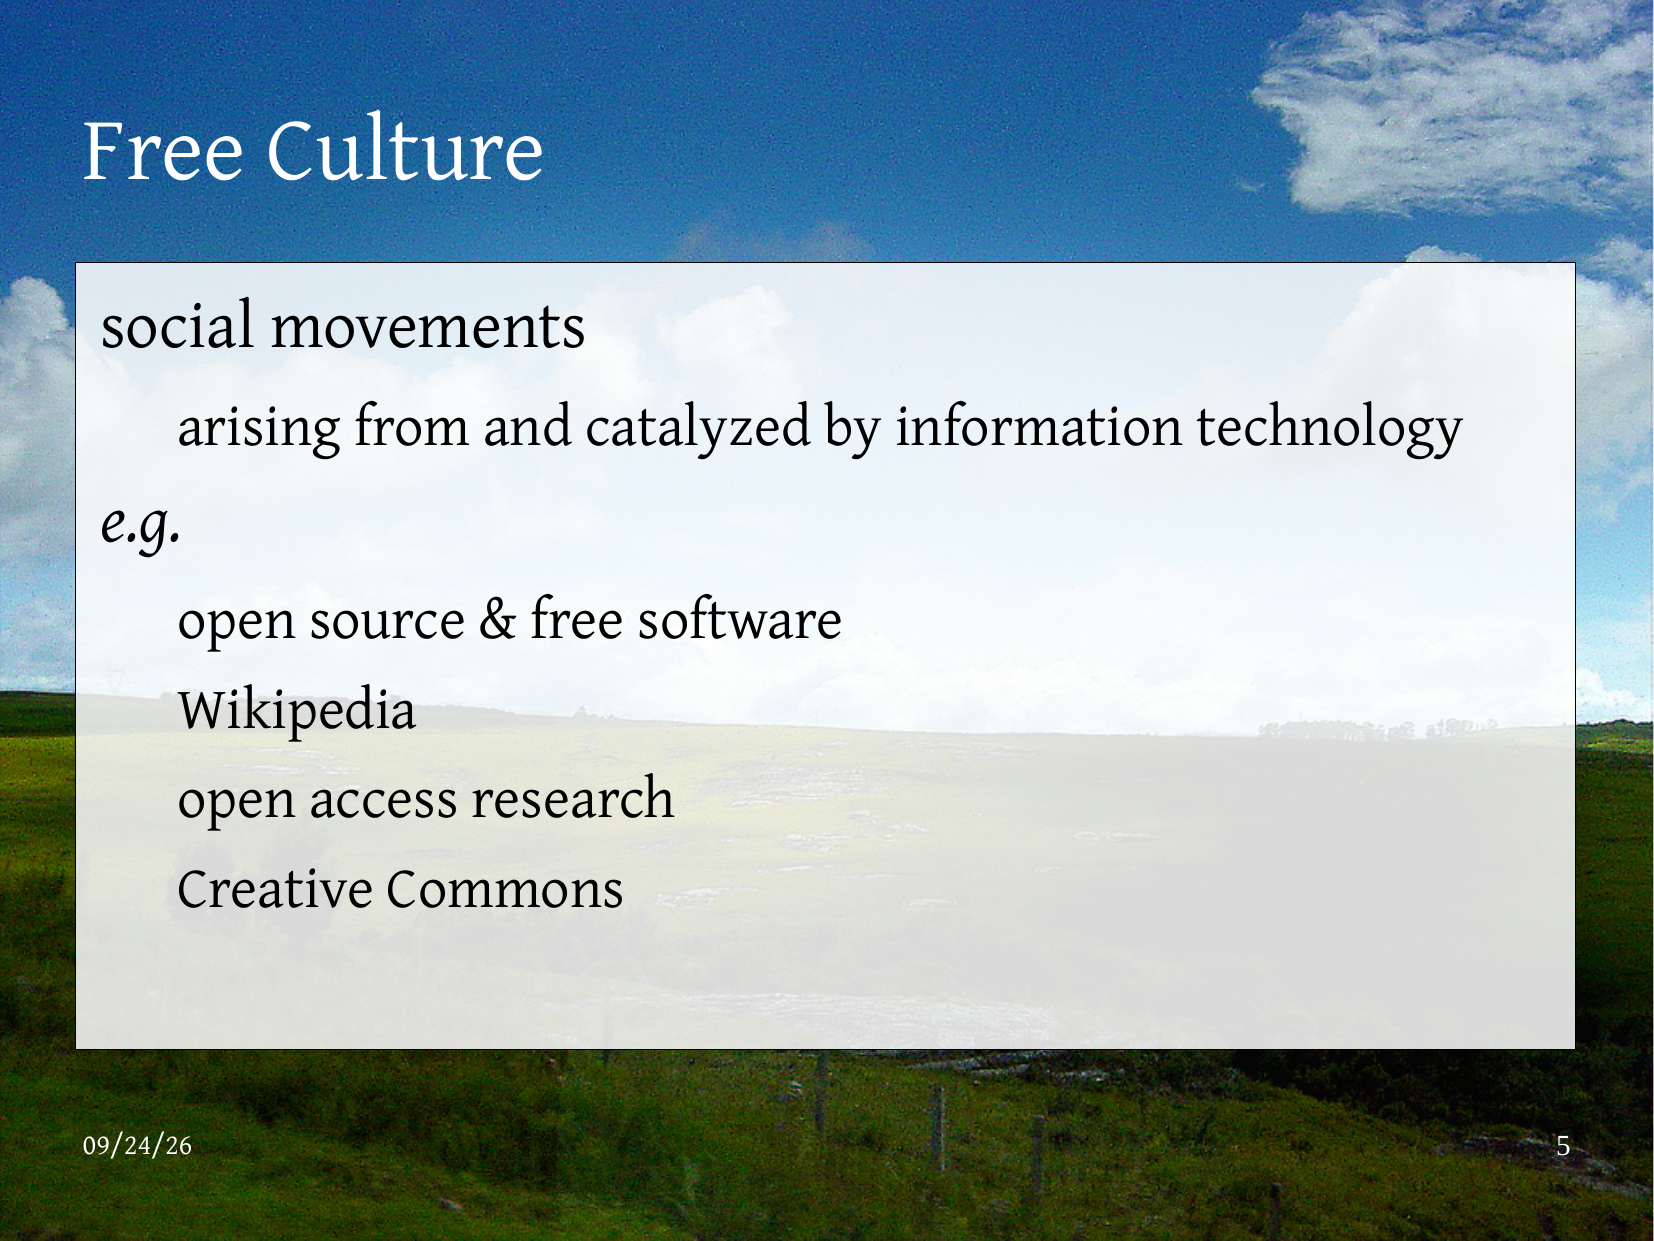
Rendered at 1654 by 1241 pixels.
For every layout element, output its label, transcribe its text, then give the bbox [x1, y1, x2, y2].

list social movements arising from and catalyzed by information technology e.g. open source & free software Wikipedia open access research Creative Commons [82, 290, 1571, 1094]
picture [0, 0, 1654, 1241]
title Free Culture [82, 49, 1571, 257]
